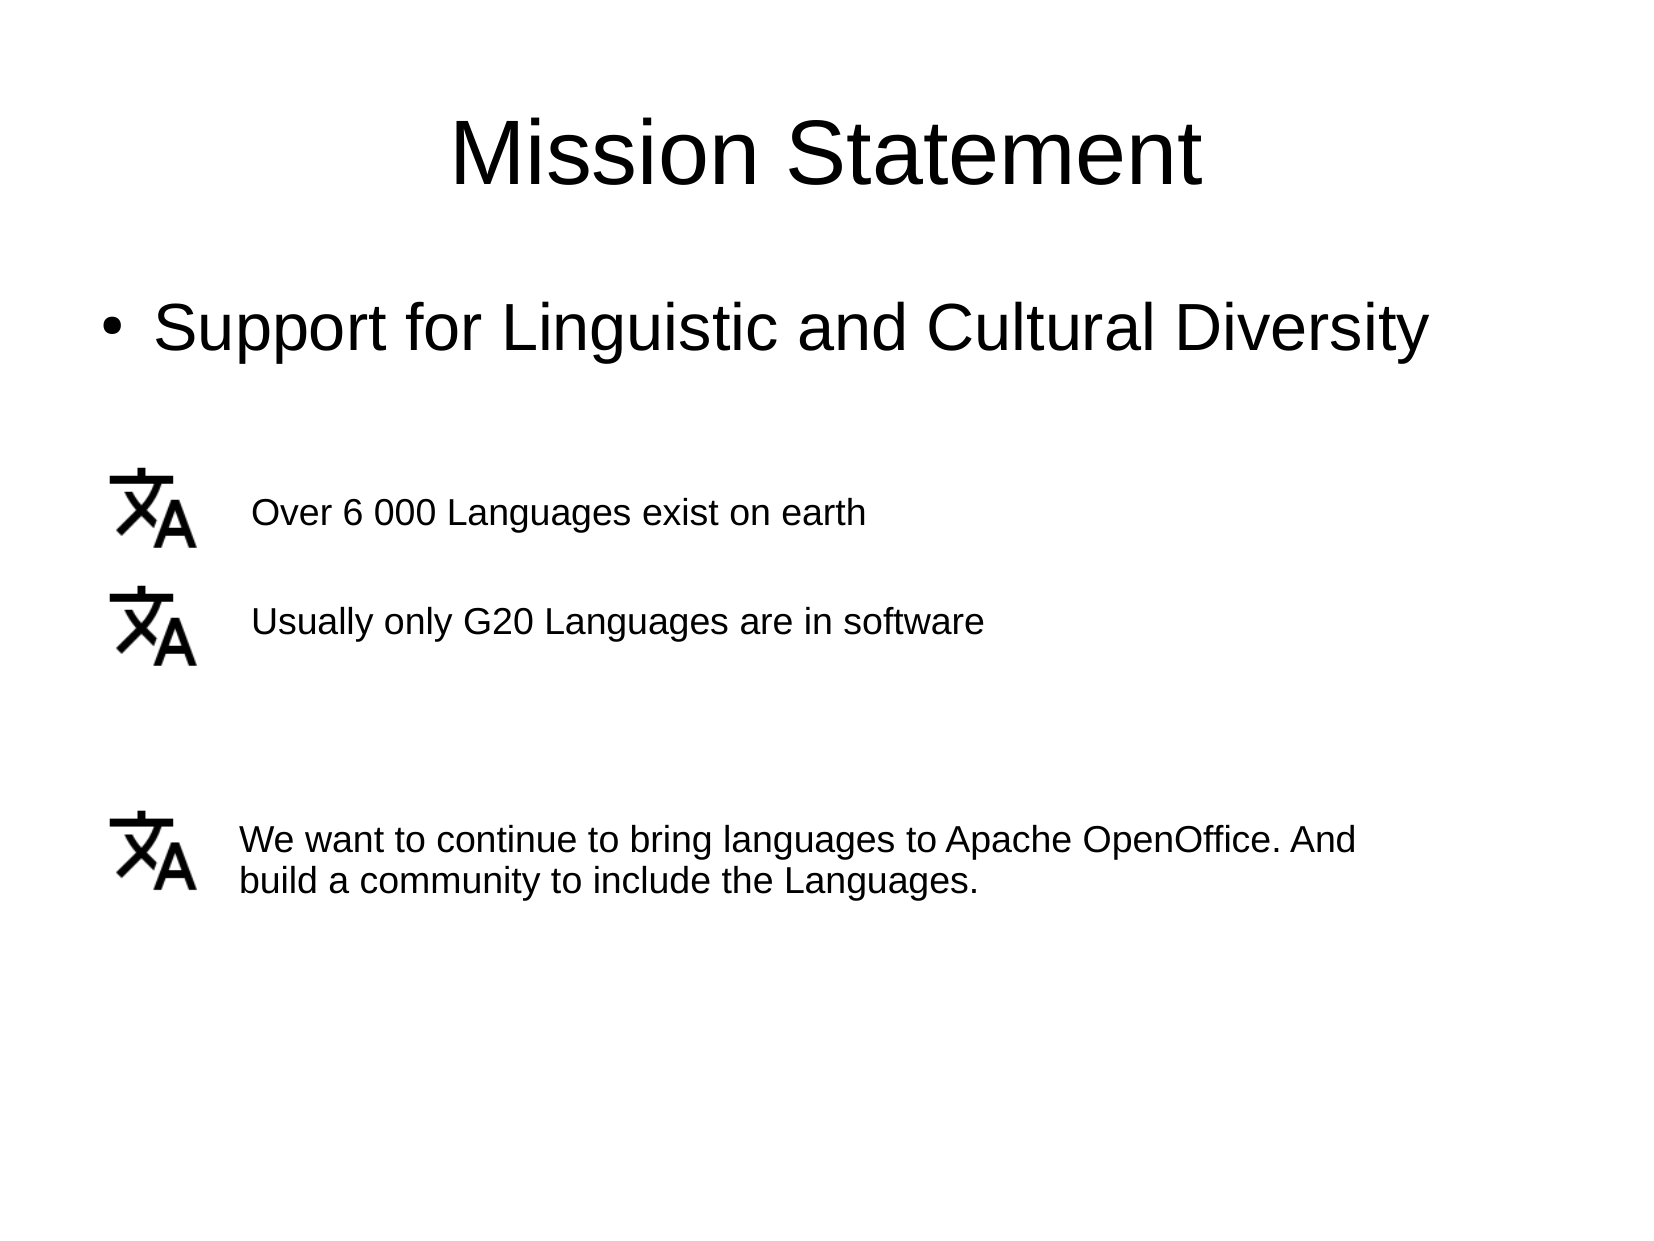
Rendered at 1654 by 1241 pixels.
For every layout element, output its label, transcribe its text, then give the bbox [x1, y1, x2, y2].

text_box We want to continue to bring languages to Apache OpenOffice. And build a community to include the Languages. [224, 810, 1383, 910]
list Support for Linguistic and Cultural Diversity [82, 290, 1571, 1109]
picture [106, 578, 201, 674]
text_box Over 6 000 Languages exist on earth [236, 484, 882, 542]
picture [106, 803, 201, 898]
title Mission Statement [82, 49, 1571, 257]
picture [106, 460, 201, 556]
text_box Usually only G20 Languages are in software [236, 592, 1009, 650]
